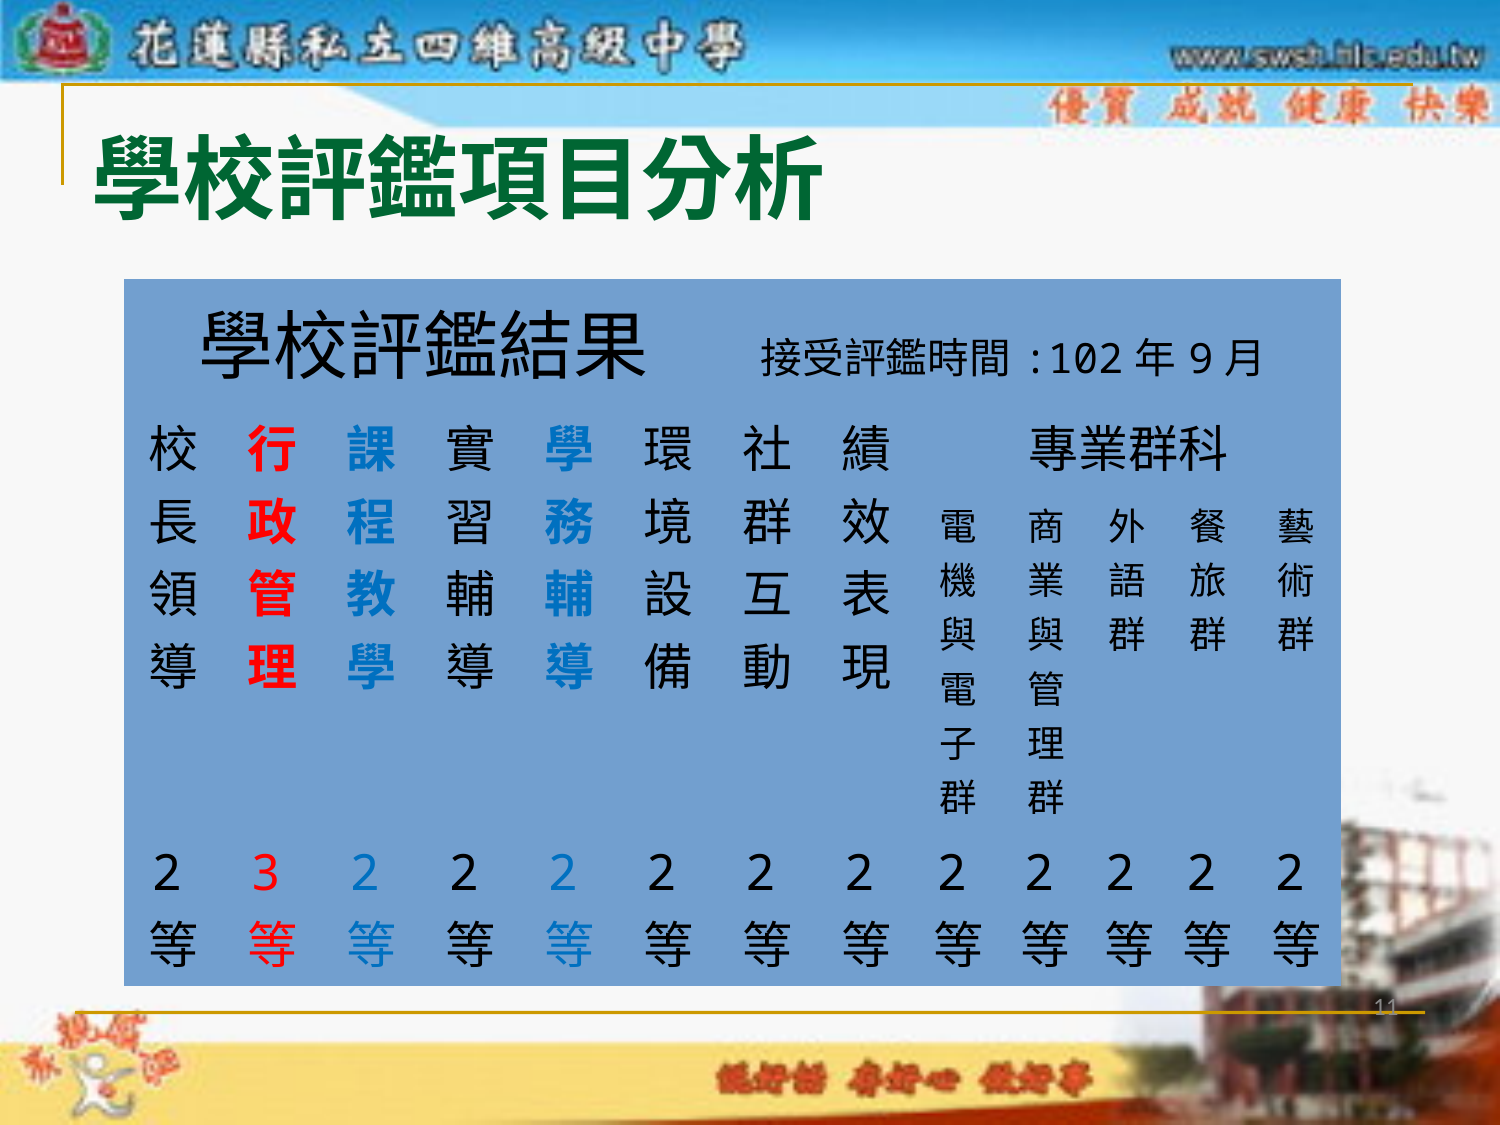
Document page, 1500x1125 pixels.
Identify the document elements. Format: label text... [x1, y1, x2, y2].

table_cell 課程教學 [322, 402, 421, 830]
table_cell 商業與管理群 [1002, 490, 1090, 830]
title 學校評鑑項目分析 [76, 113, 1258, 291]
table_cell 餐旅群 [1164, 490, 1252, 830]
table_cell 2等 [1090, 830, 1164, 986]
table_cell 2等 [619, 830, 717, 986]
table_cell 環境設備 [619, 402, 717, 830]
table_cell 績效表現 [817, 402, 915, 830]
table_cell 藝術群 [1252, 490, 1341, 830]
table_cell 2等 [520, 830, 619, 986]
table_cell 電機與電子群 [915, 490, 1002, 830]
table_cell 學務輔導 [520, 402, 619, 830]
table_header 學校評鑑結果 接受評鑑時間:102年9月 [124, 279, 1341, 402]
table_cell 2等 [817, 830, 915, 986]
table_cell 行政管理 [223, 402, 322, 830]
table_cell 外語群 [1090, 490, 1164, 830]
table_cell 專業群科 [915, 402, 1341, 490]
table_cell 2等 [421, 830, 520, 986]
table_cell 2等 [322, 830, 421, 986]
table_cell 社群互動 [717, 402, 817, 830]
table_cell 校長領導 [124, 402, 223, 830]
table_cell 2等 [915, 830, 1002, 986]
text_box 10 [1335, 942, 1436, 1028]
table_cell 實習輔導 [421, 402, 520, 830]
table_cell 2等 [1164, 830, 1252, 986]
table_cell 2等 [124, 830, 223, 986]
table_cell 2等 [1252, 830, 1341, 986]
table_cell 2等 [717, 830, 817, 986]
table_cell 2等 [1002, 830, 1090, 986]
table_cell 3等 [223, 830, 322, 986]
